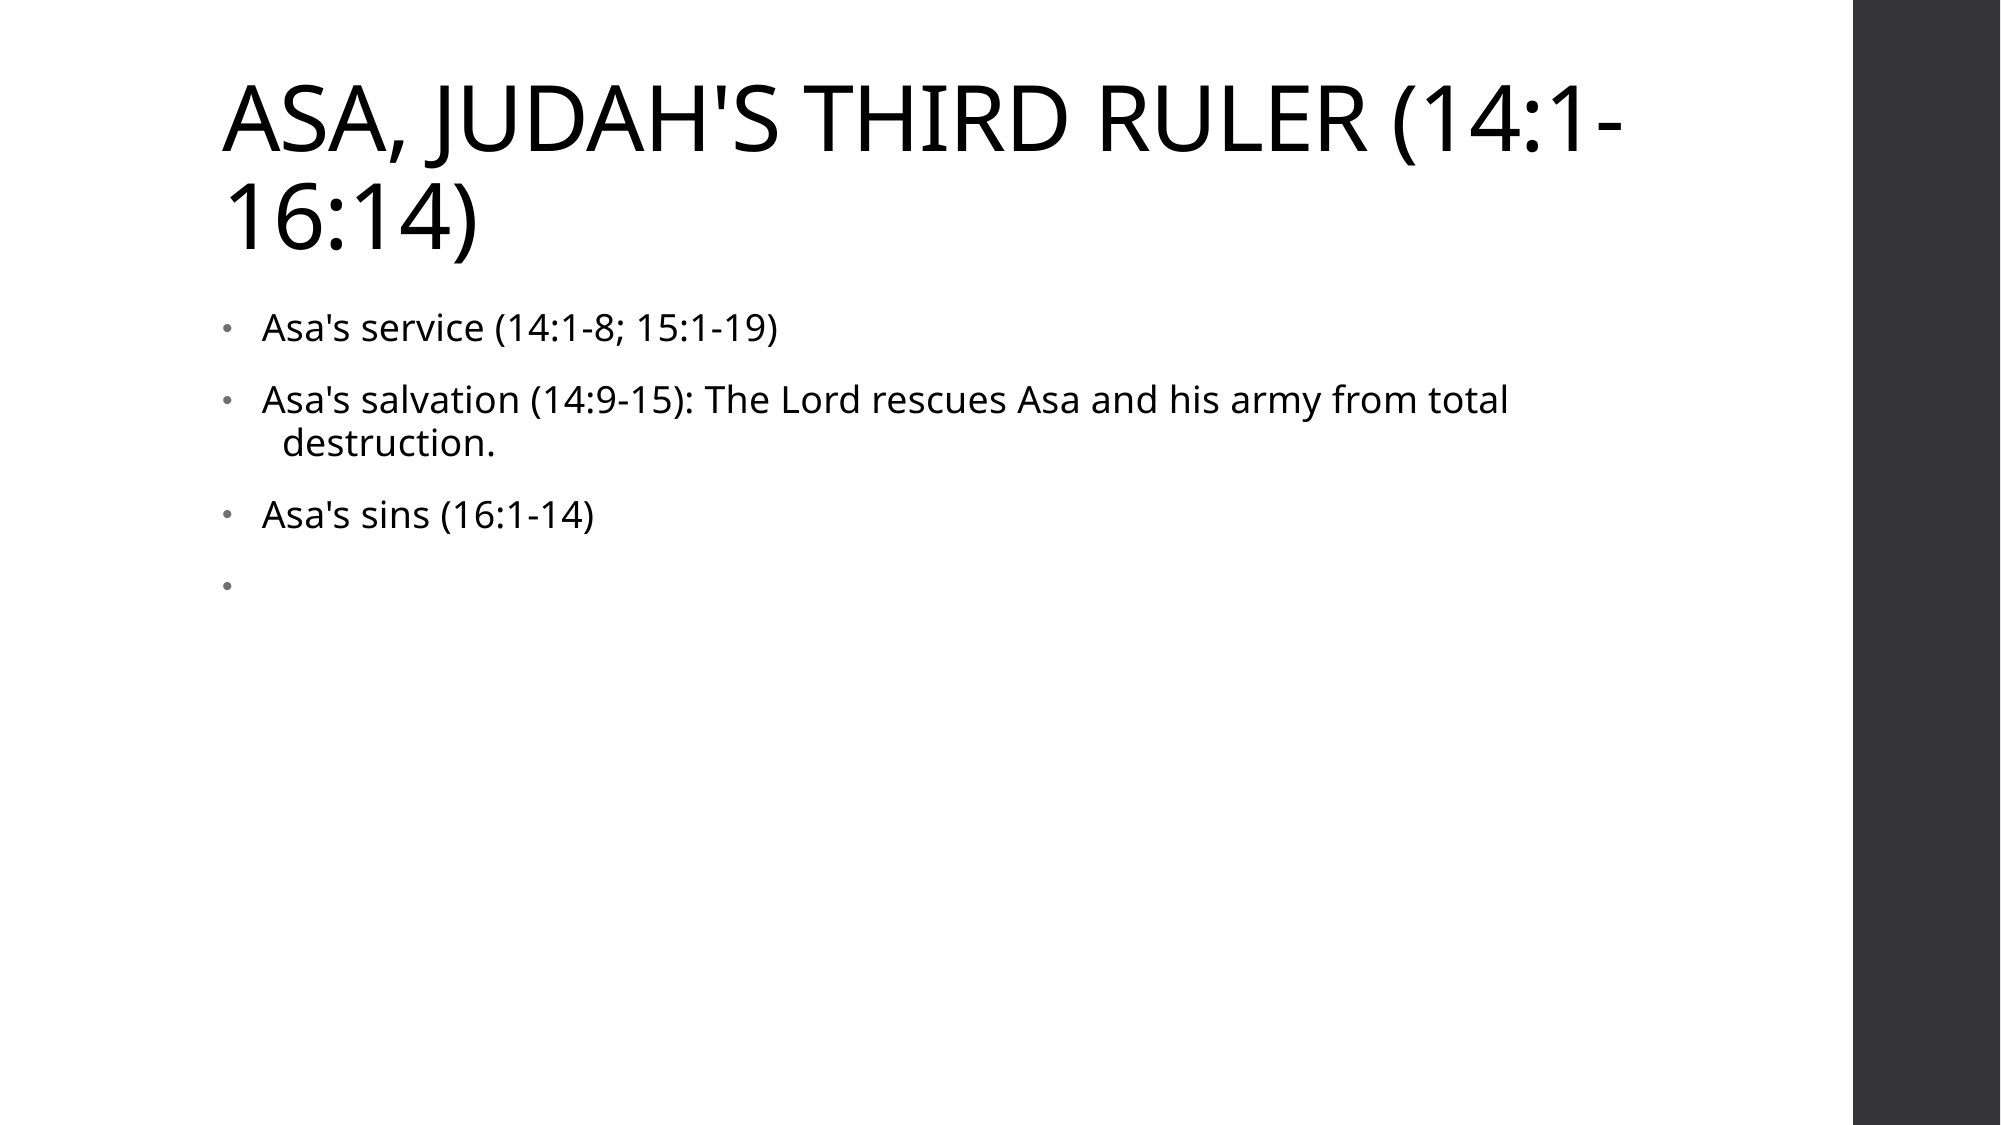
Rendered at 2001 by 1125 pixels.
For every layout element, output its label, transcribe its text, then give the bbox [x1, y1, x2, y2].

list Asa's service (14:1-8; 15:1-19) Asa's salvation (14:9-15): The Lord rescues Asa and his army from total destruction. Asa's sins (16:1-14) [206, 299, 1617, 1014]
title ASA, JUDAH'S THIRD RULER (14:1-16:14) [206, 60, 1797, 278]
